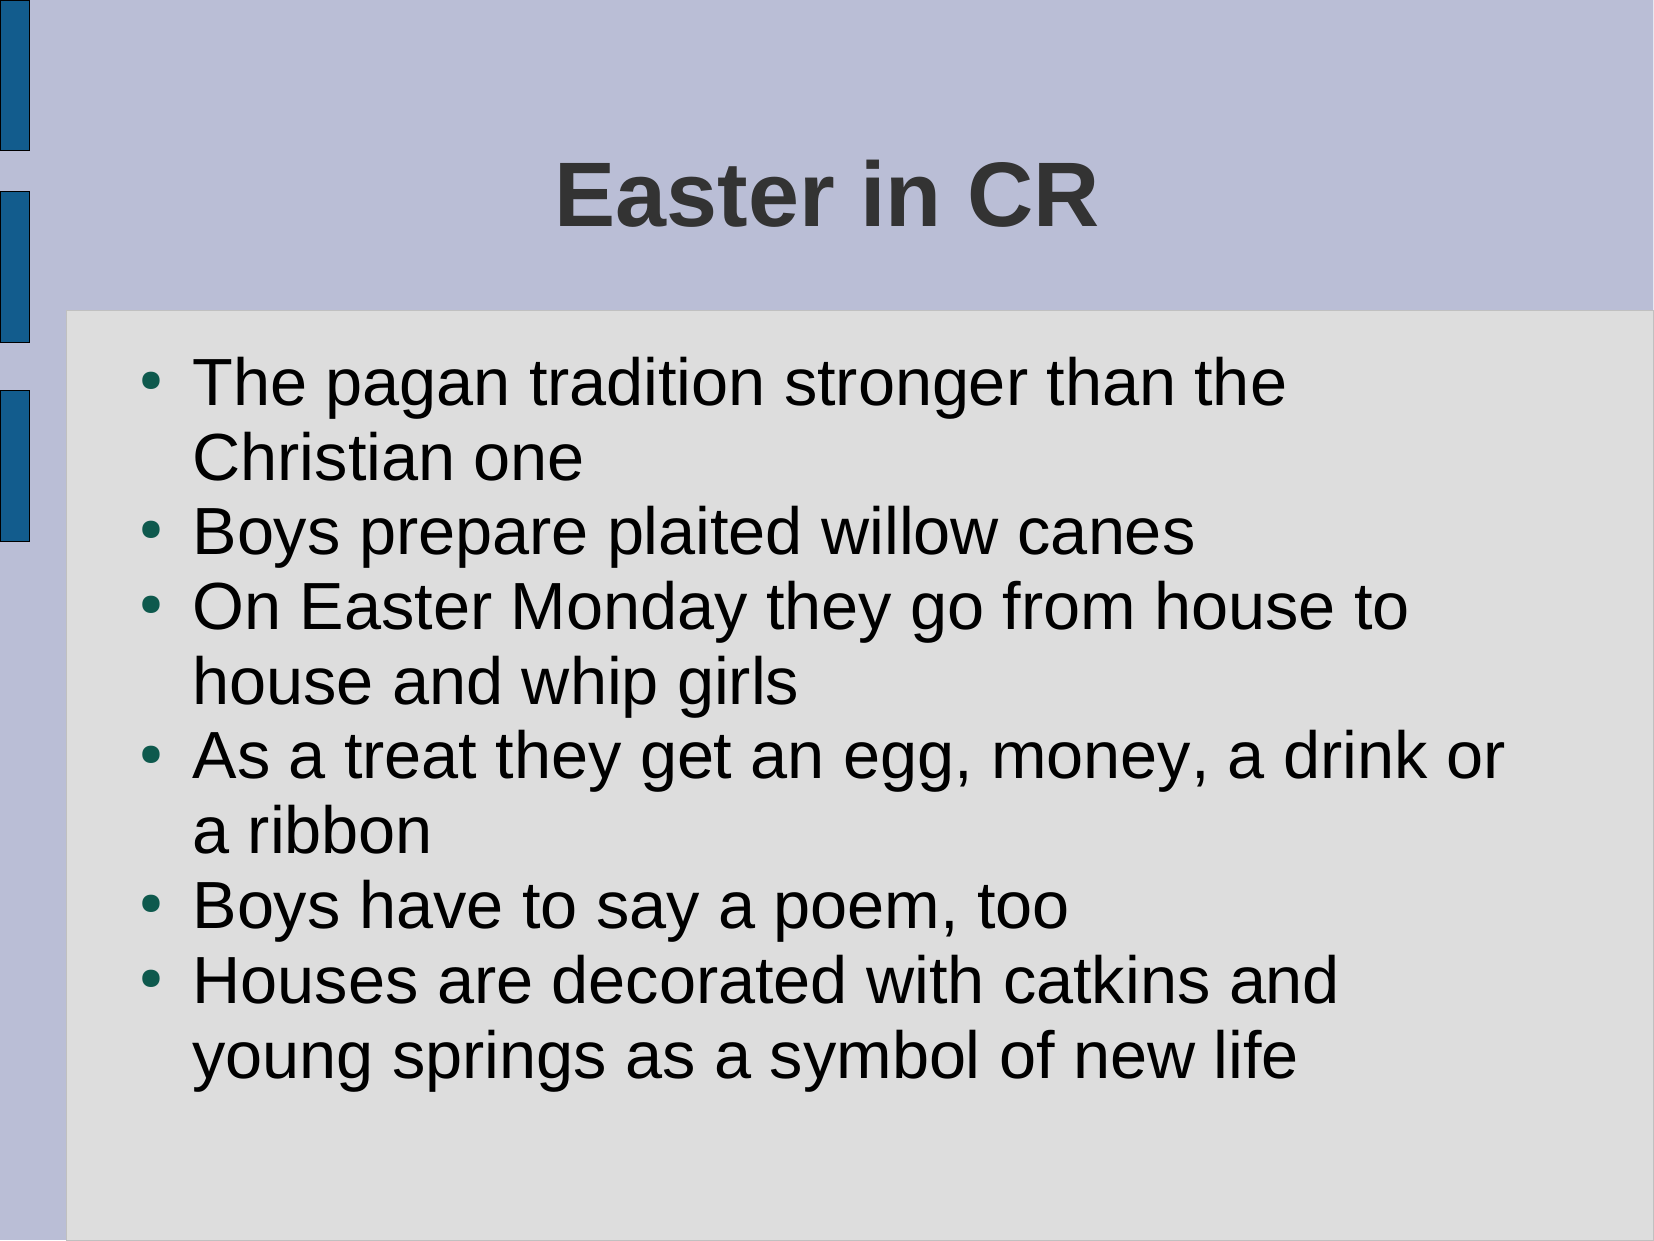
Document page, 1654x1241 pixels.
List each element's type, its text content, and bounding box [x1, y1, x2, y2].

title Easter in CR [121, 98, 1534, 291]
list The pagan tradition stronger than the Christian one Boys prepare plaited willow canes On Easter Monday they go from house to house and whip girls As a treat they get an egg, money, a drink or a ribbon Boys have to say a poem, too Houses are decorated with catkins and young springs as a symbol of new life [121, 344, 1534, 1112]
